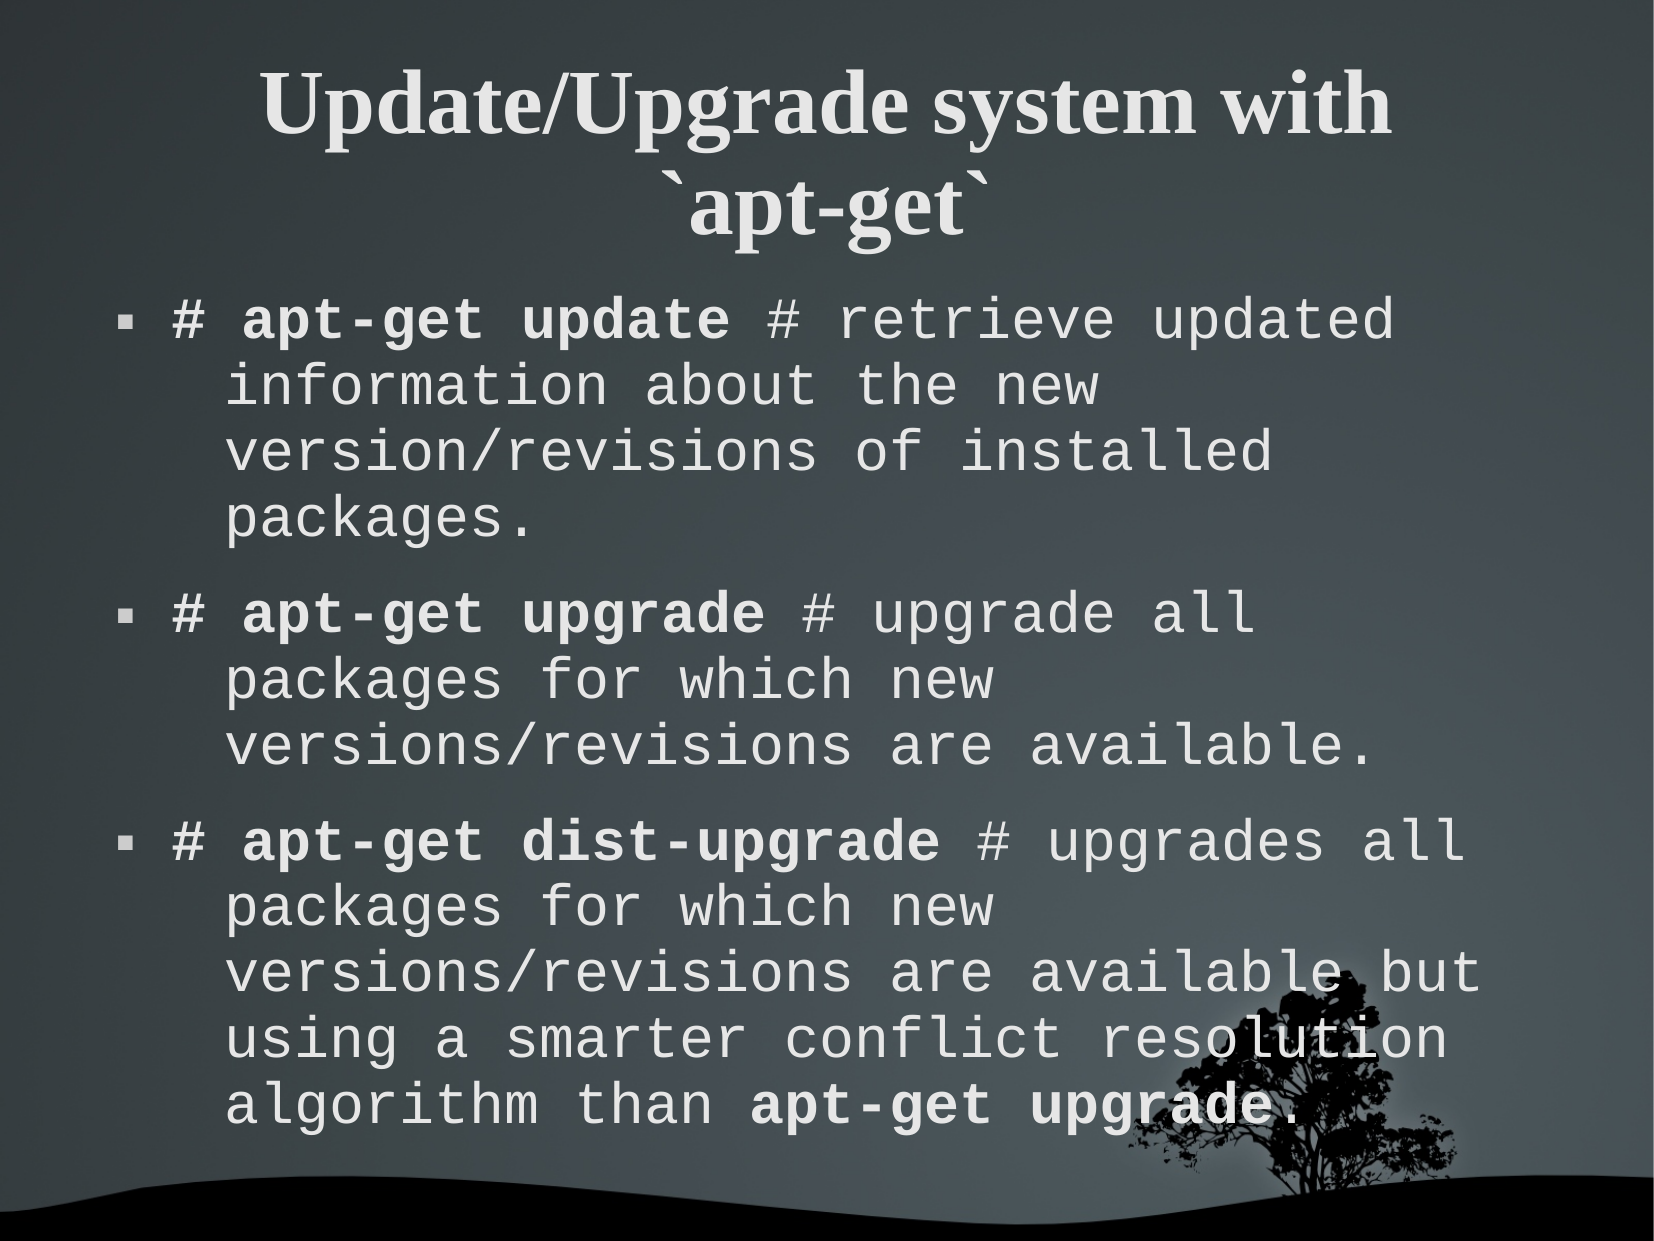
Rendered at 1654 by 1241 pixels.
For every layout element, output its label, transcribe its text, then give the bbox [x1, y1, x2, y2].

list # apt-get update # retrieve updated information about the new version/revisions of installed packages. # apt-get upgrade # upgrade all packages for which new versions/revisions are available. # apt-get dist-upgrade # upgrades all packages for which new versions/revisions are available but using a smarter conflict resolution algorithm than apt-get upgrade. [82, 290, 1571, 1238]
title Update/Upgrade system with `apt-get` [82, 49, 1571, 257]
picture [0, 0, 1654, 1241]
